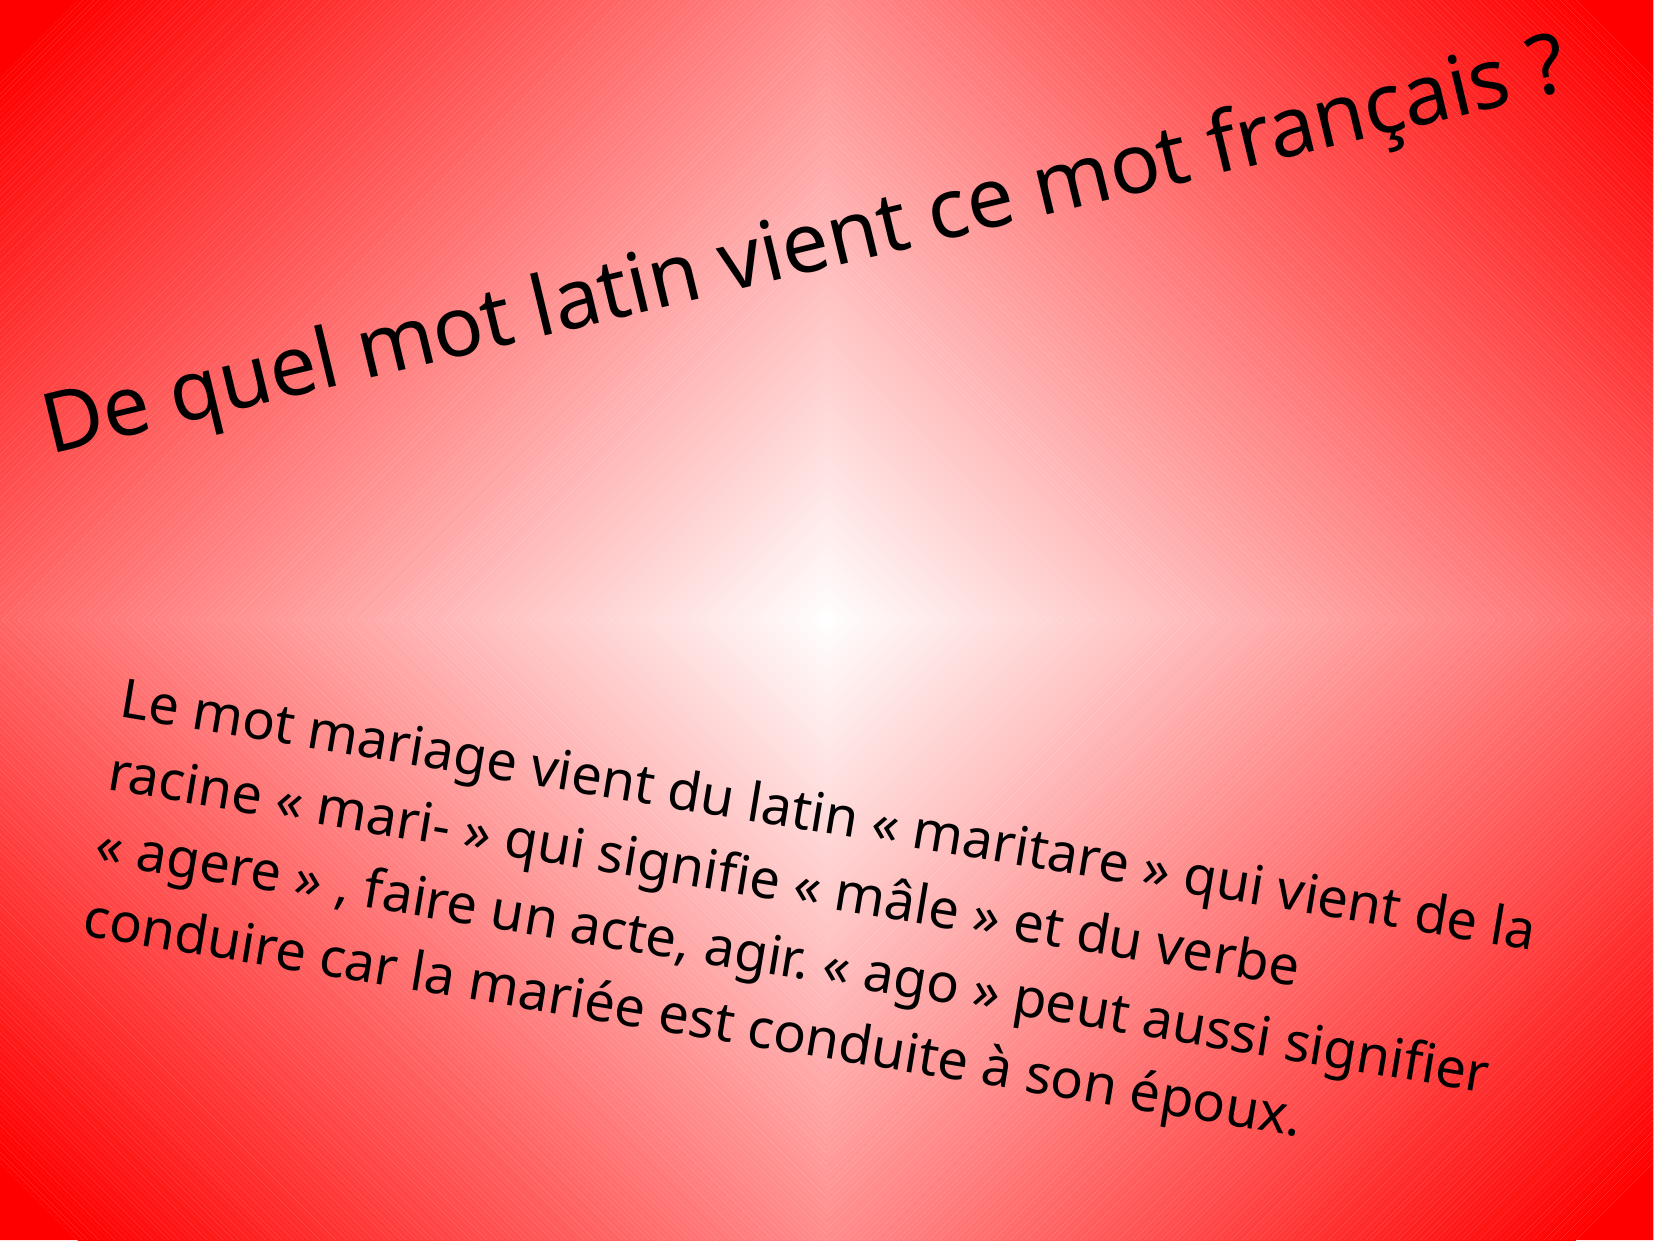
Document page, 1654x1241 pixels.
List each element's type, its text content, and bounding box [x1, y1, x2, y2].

text_box Le mot mariage vient du latin « maritare » qui vient de la racine « mari- » qui signifie « mâle » et du verbe « agere » , faire un acte, agir. « ago » peut aussi signifier conduire car la mariée est conduite à son époux. [49, 649, 1560, 1241]
text_box De quel mot latin vient ce mot français ? [0, 0, 1619, 560]
